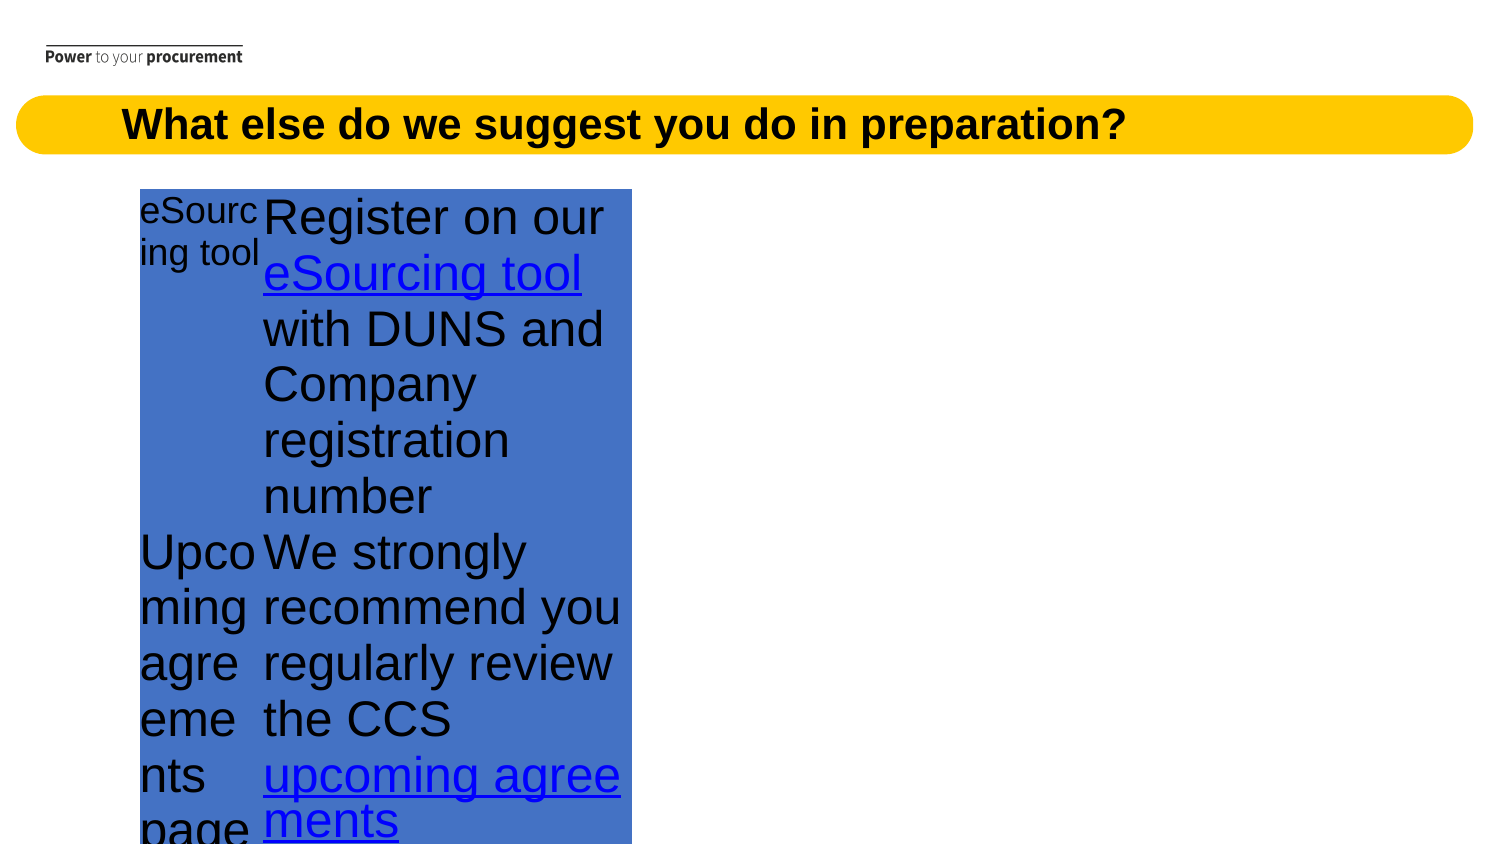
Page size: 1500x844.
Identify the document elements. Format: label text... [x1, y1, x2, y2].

table_header eSourcing tool [140, 189, 263, 524]
table_cell We strongly recommend you regularly review the CCS upcoming agreements webpage & the CPS2 webpage for updates on this procurement [263, 524, 632, 844]
title What else do we suggest you do in preparation? [46, 95, 1226, 200]
table_cell Upcoming agreements page [140, 524, 263, 844]
table_header Register on our eSourcing tool with DUNS and Company registration number [263, 189, 632, 524]
